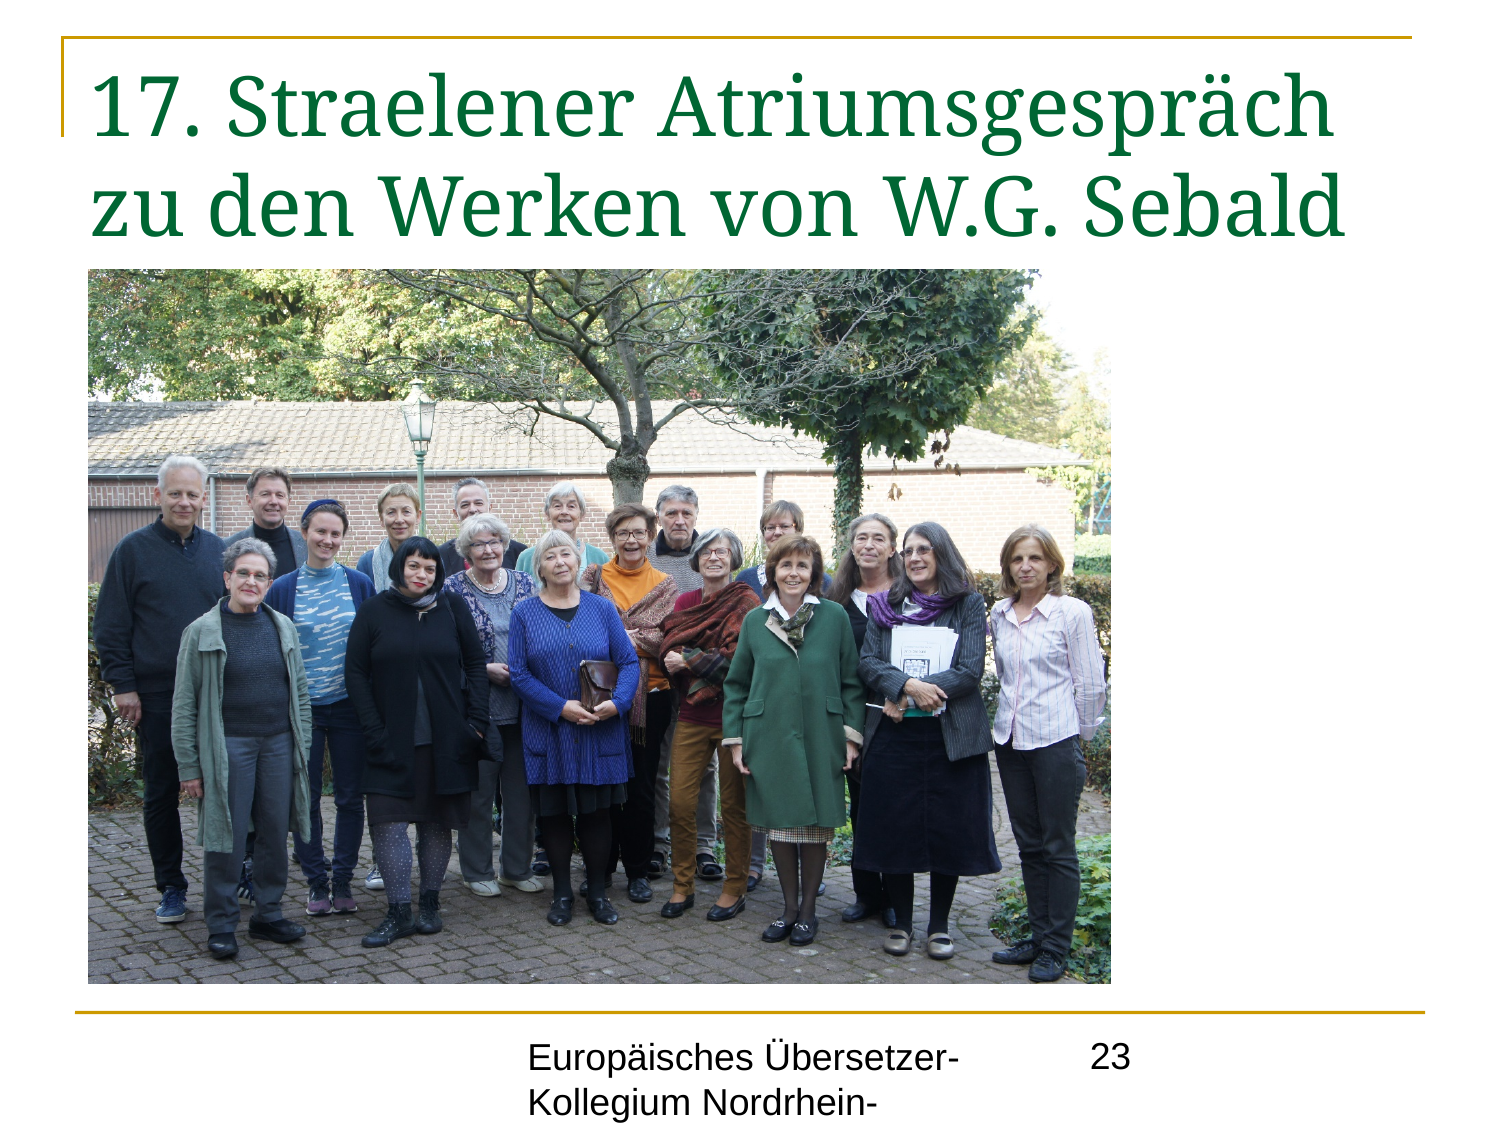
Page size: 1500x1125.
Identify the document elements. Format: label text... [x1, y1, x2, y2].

text_box Europäisches Übersetzer-Kollegium Nordrhein-Westfalen in Straelen [512, 1025, 988, 1100]
title 17. Straelener Atriumsgespräch zu den Werken von W.G. Sebald [75, 45, 1425, 233]
text_box [1074, 1024, 1425, 1100]
picture [88, 269, 1111, 984]
